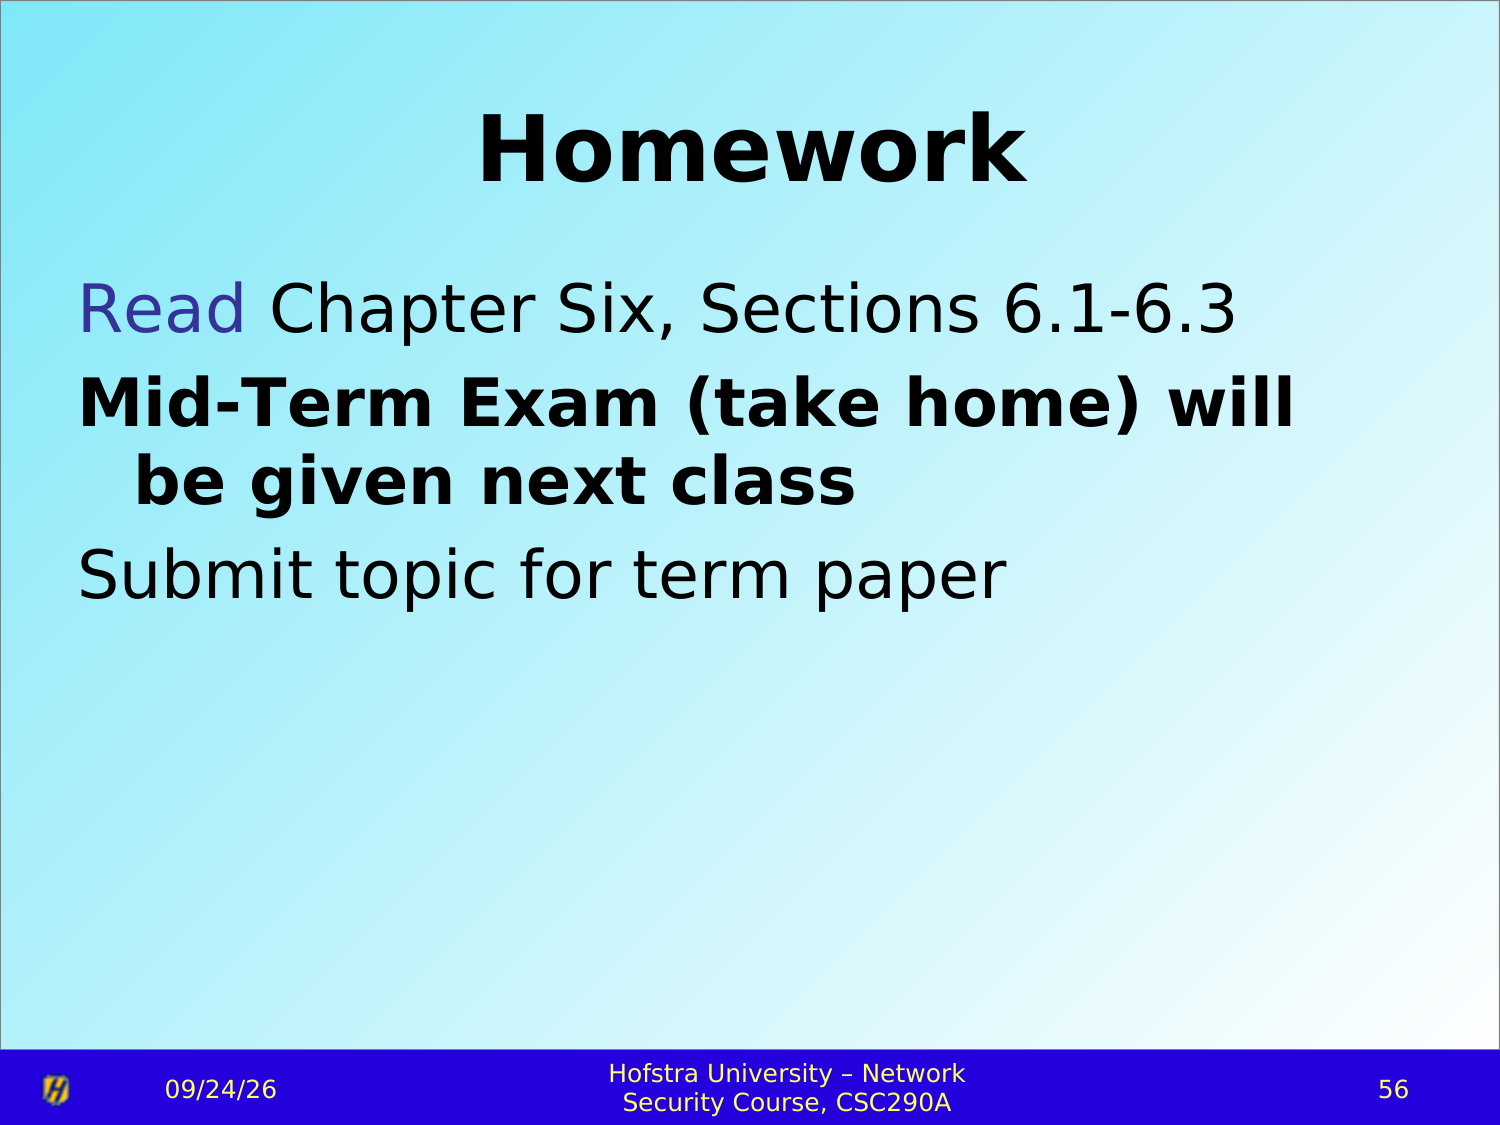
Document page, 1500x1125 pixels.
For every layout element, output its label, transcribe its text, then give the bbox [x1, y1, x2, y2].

list Read Chapter Six, Sections 6.1-6.3 Mid-Term Exam (take home) will be given next class Submit topic for term paper [62, 262, 1413, 913]
picture [37, 1072, 76, 1110]
title Homework [112, 85, 1391, 212]
